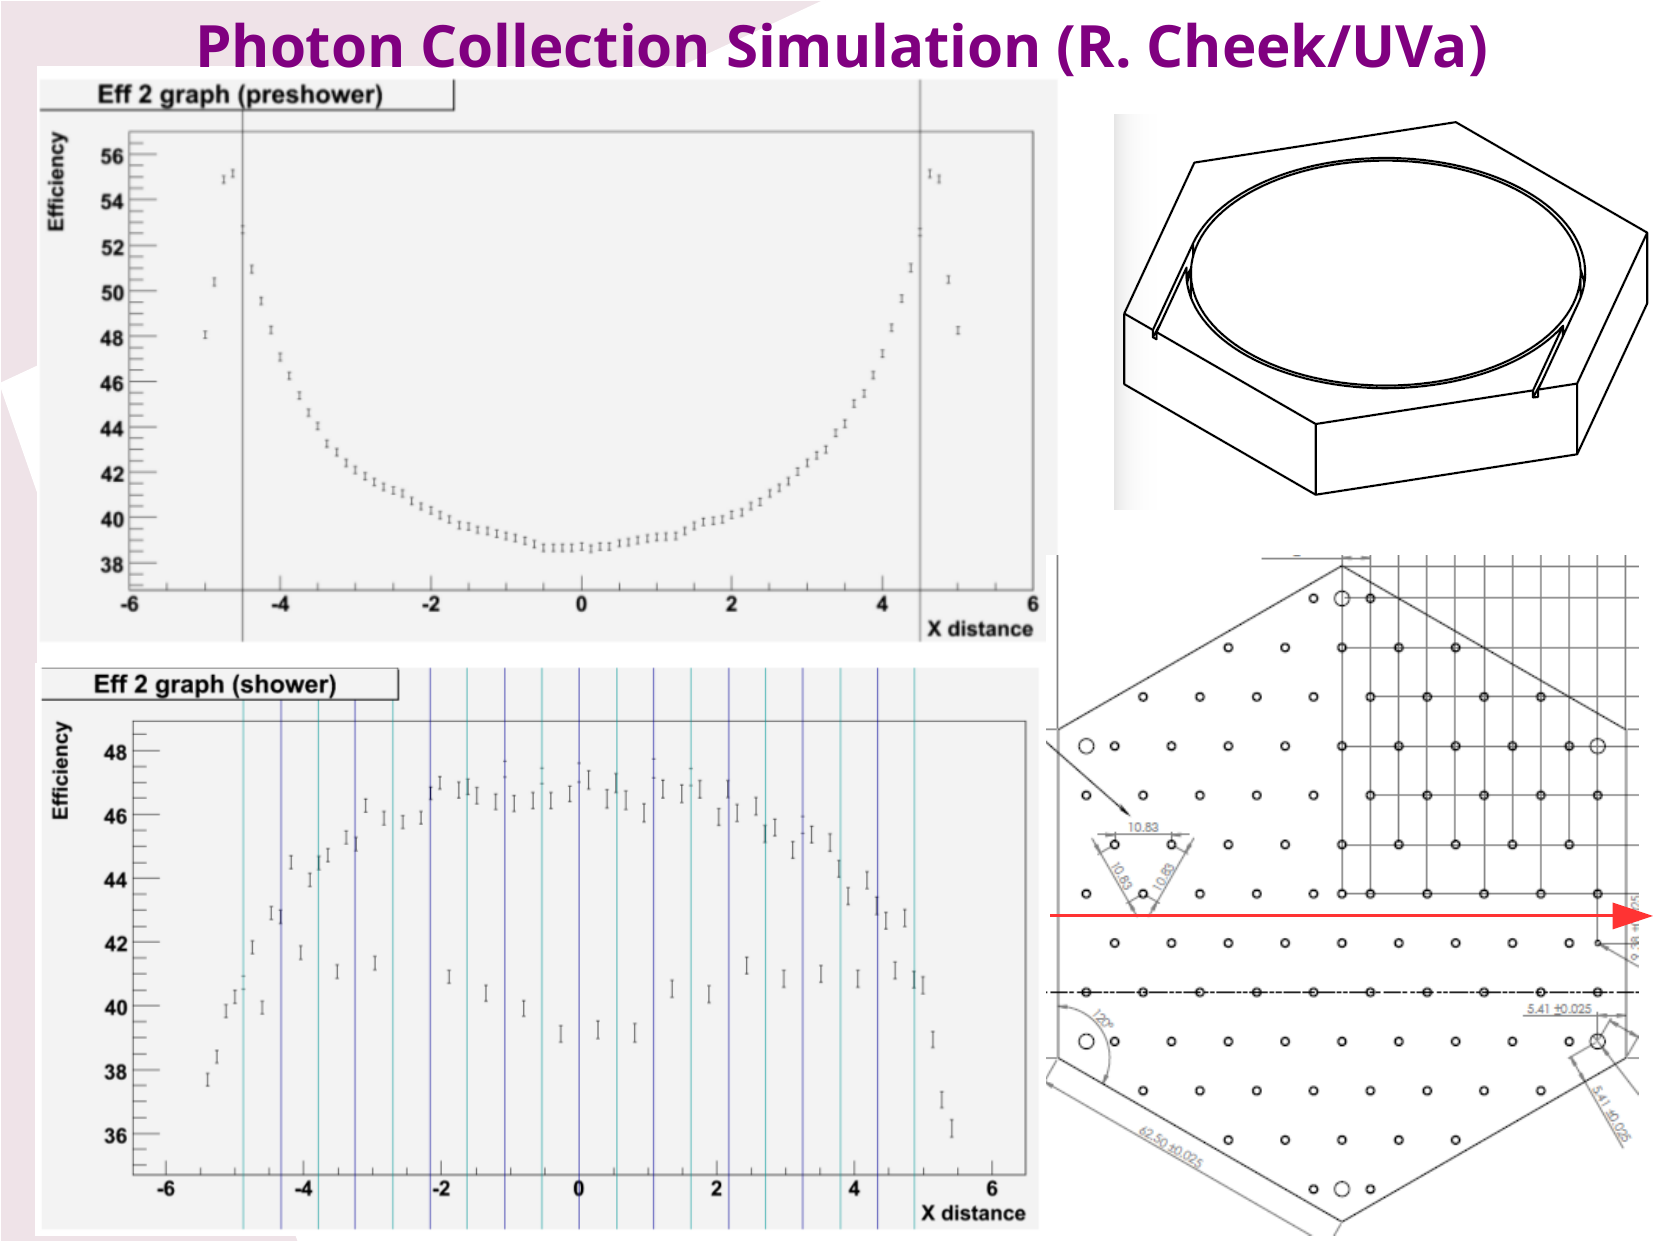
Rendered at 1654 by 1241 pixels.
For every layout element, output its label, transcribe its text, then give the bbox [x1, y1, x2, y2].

title Photon Collection Simulation (R. Cheek/UVa) [90, 7, 1593, 70]
picture [1114, 114, 1651, 510]
picture [35, 66, 1639, 1236]
